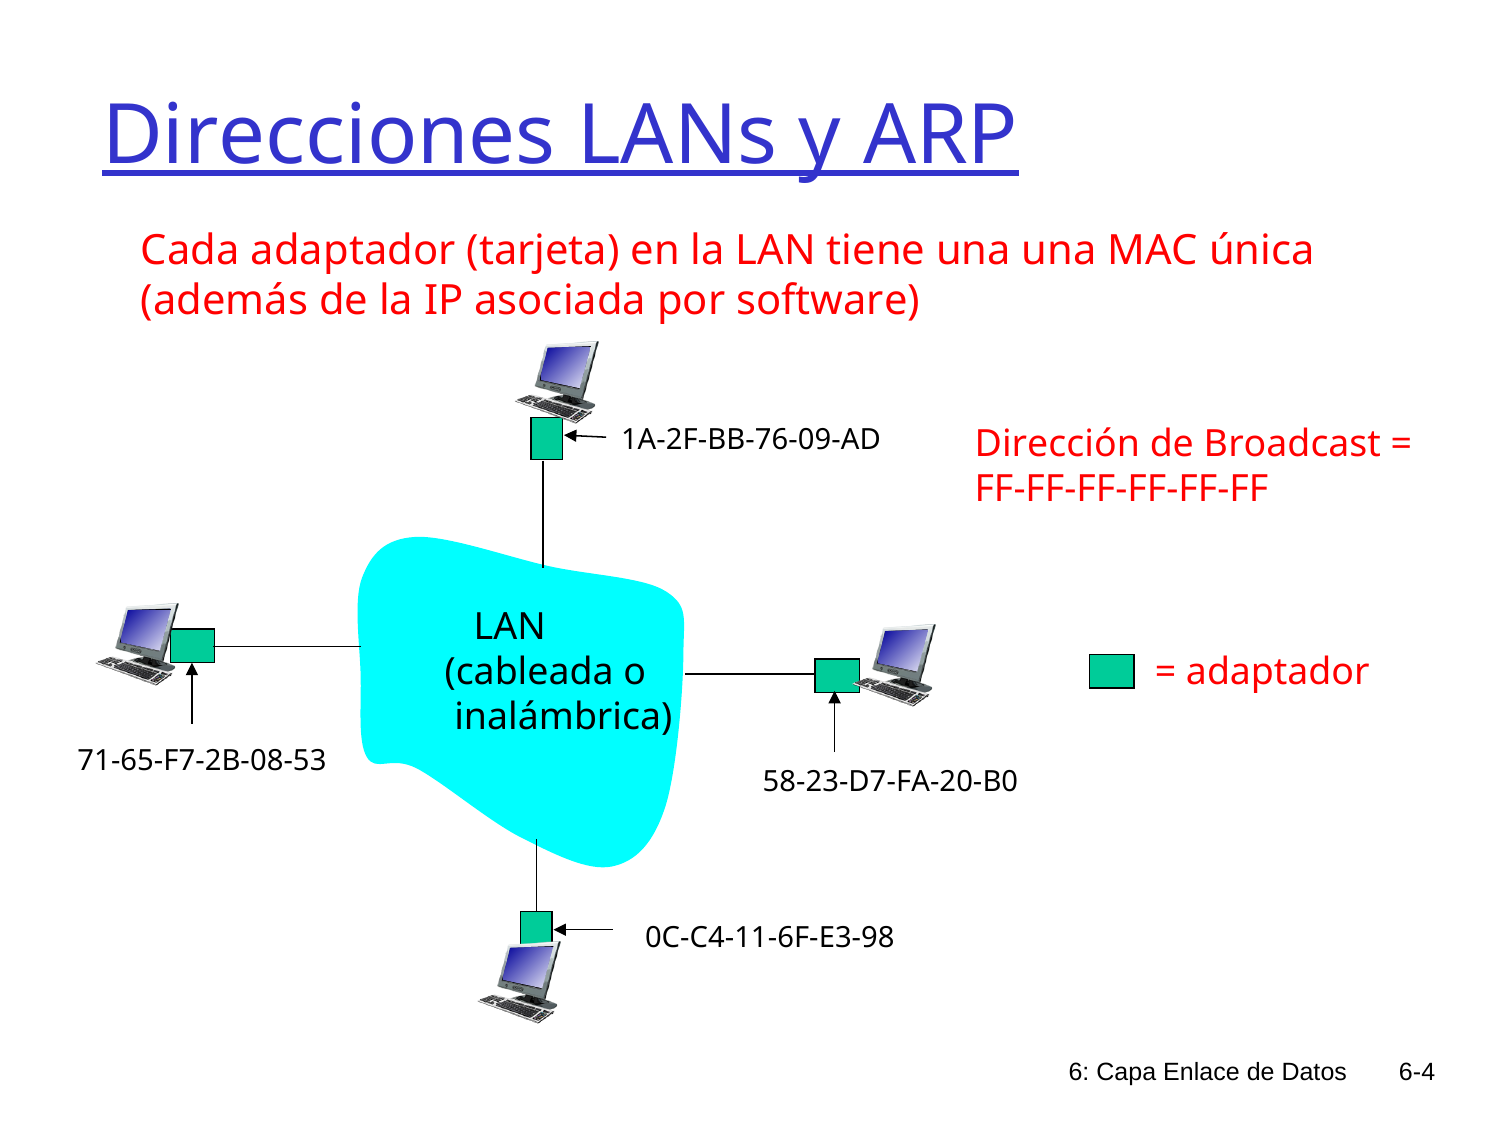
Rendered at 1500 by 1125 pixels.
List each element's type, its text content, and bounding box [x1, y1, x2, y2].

text_box [502, 946, 554, 989]
text_box [119, 608, 172, 651]
text_box Dirección de Broadcast = FF-FF-FF-FF-FF-FF [959, 410, 1428, 517]
picture [832, 620, 938, 713]
text_box Cada adaptador (tarjeta) en la LAN tiene una una MAC única (además de la IP asociada por software) [125, 215, 1372, 332]
picture [494, 337, 601, 430]
title Direcciones LANs y ARP [87, 37, 1363, 225]
text_box 1A-2F-BB-76-09-AD [606, 412, 897, 464]
text_box 58-23-D7-FA-20-B0 [747, 754, 1034, 806]
text_box [877, 629, 929, 672]
text_box = adaptador [1140, 638, 1385, 700]
text_box 71-65-F7-2B-08-53 [62, 733, 342, 785]
picture [457, 937, 563, 1030]
text_box LAN (cableada o inalámbrica) [429, 594, 688, 746]
text_box 0C-C4-11-6F-E3-98 [630, 911, 910, 962]
text_box [539, 346, 591, 389]
text_box [357, 536, 677, 868]
picture [75, 599, 181, 692]
